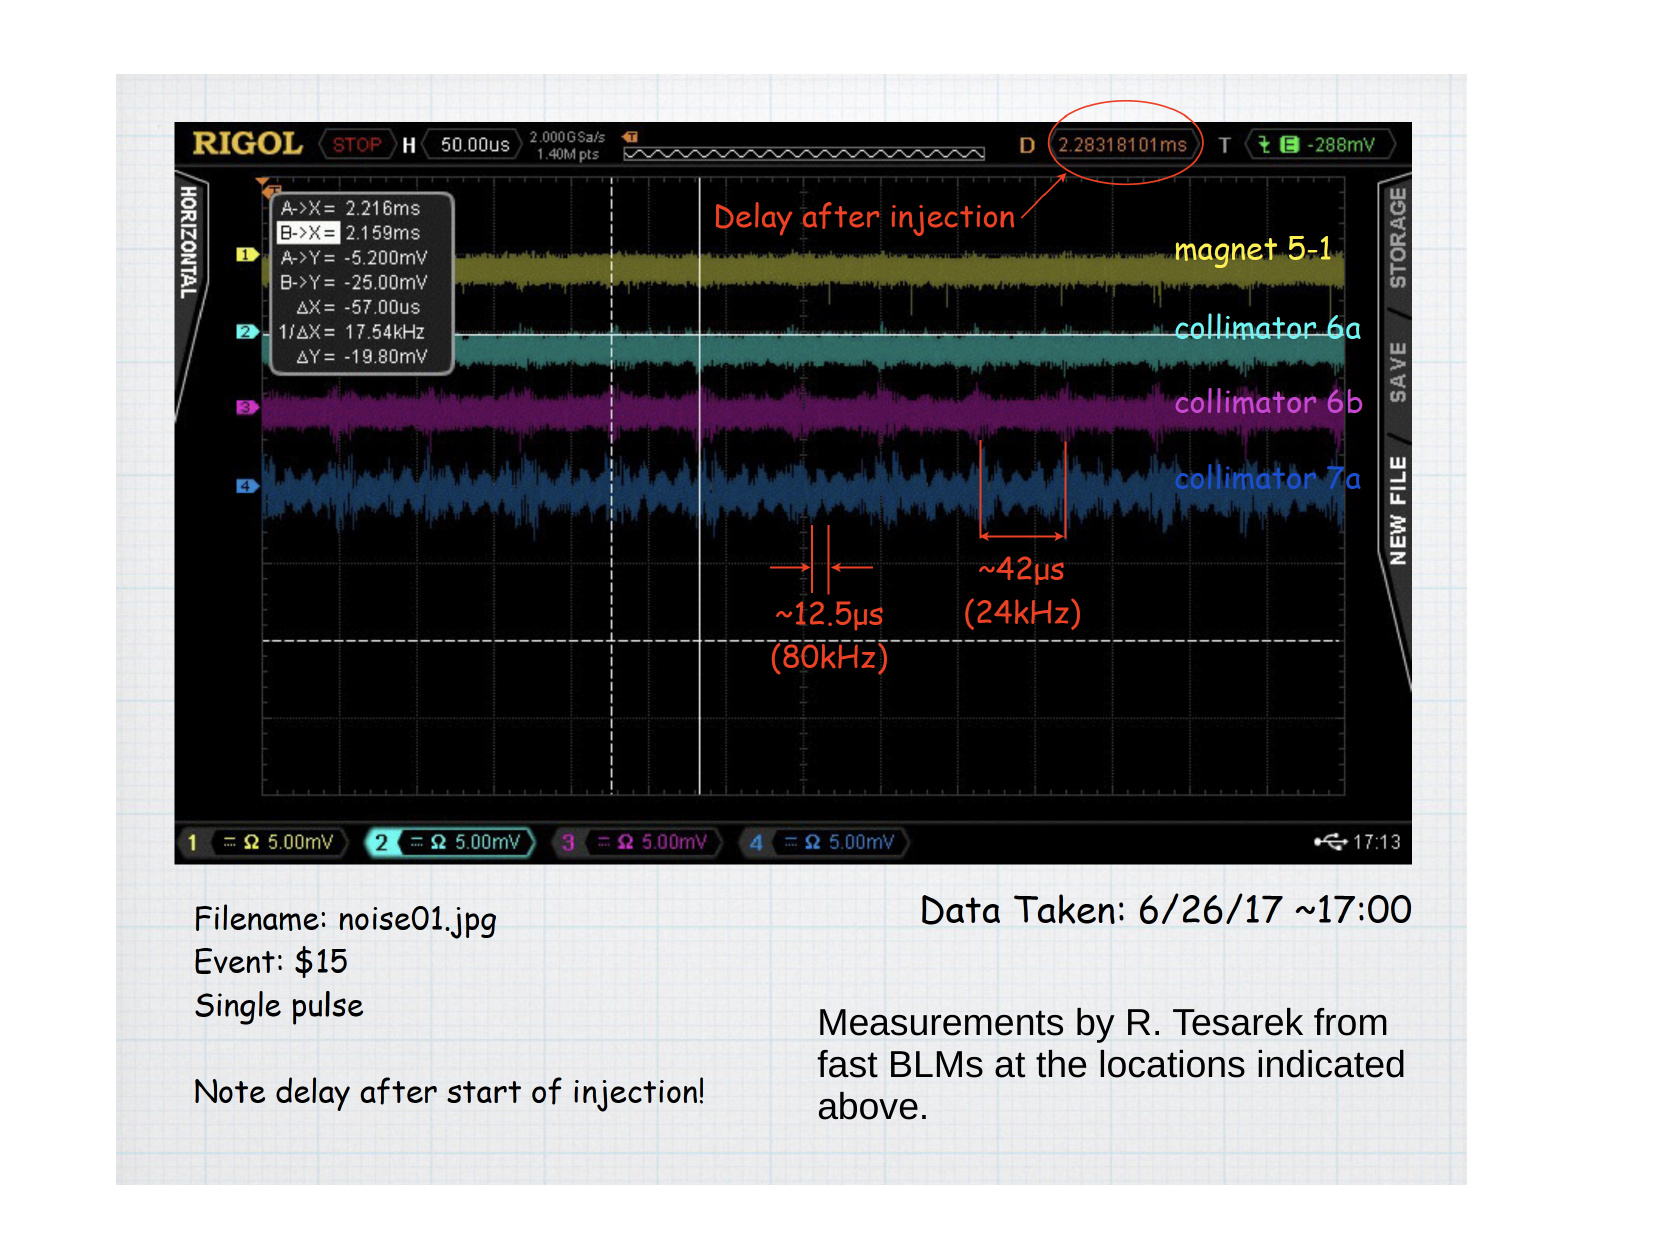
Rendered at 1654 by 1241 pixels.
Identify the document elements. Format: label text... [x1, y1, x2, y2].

picture [116, 74, 1467, 1186]
text_box Measurements by R. Tesarek from fast BLMs at the locations indicated above. [802, 993, 1437, 1134]
